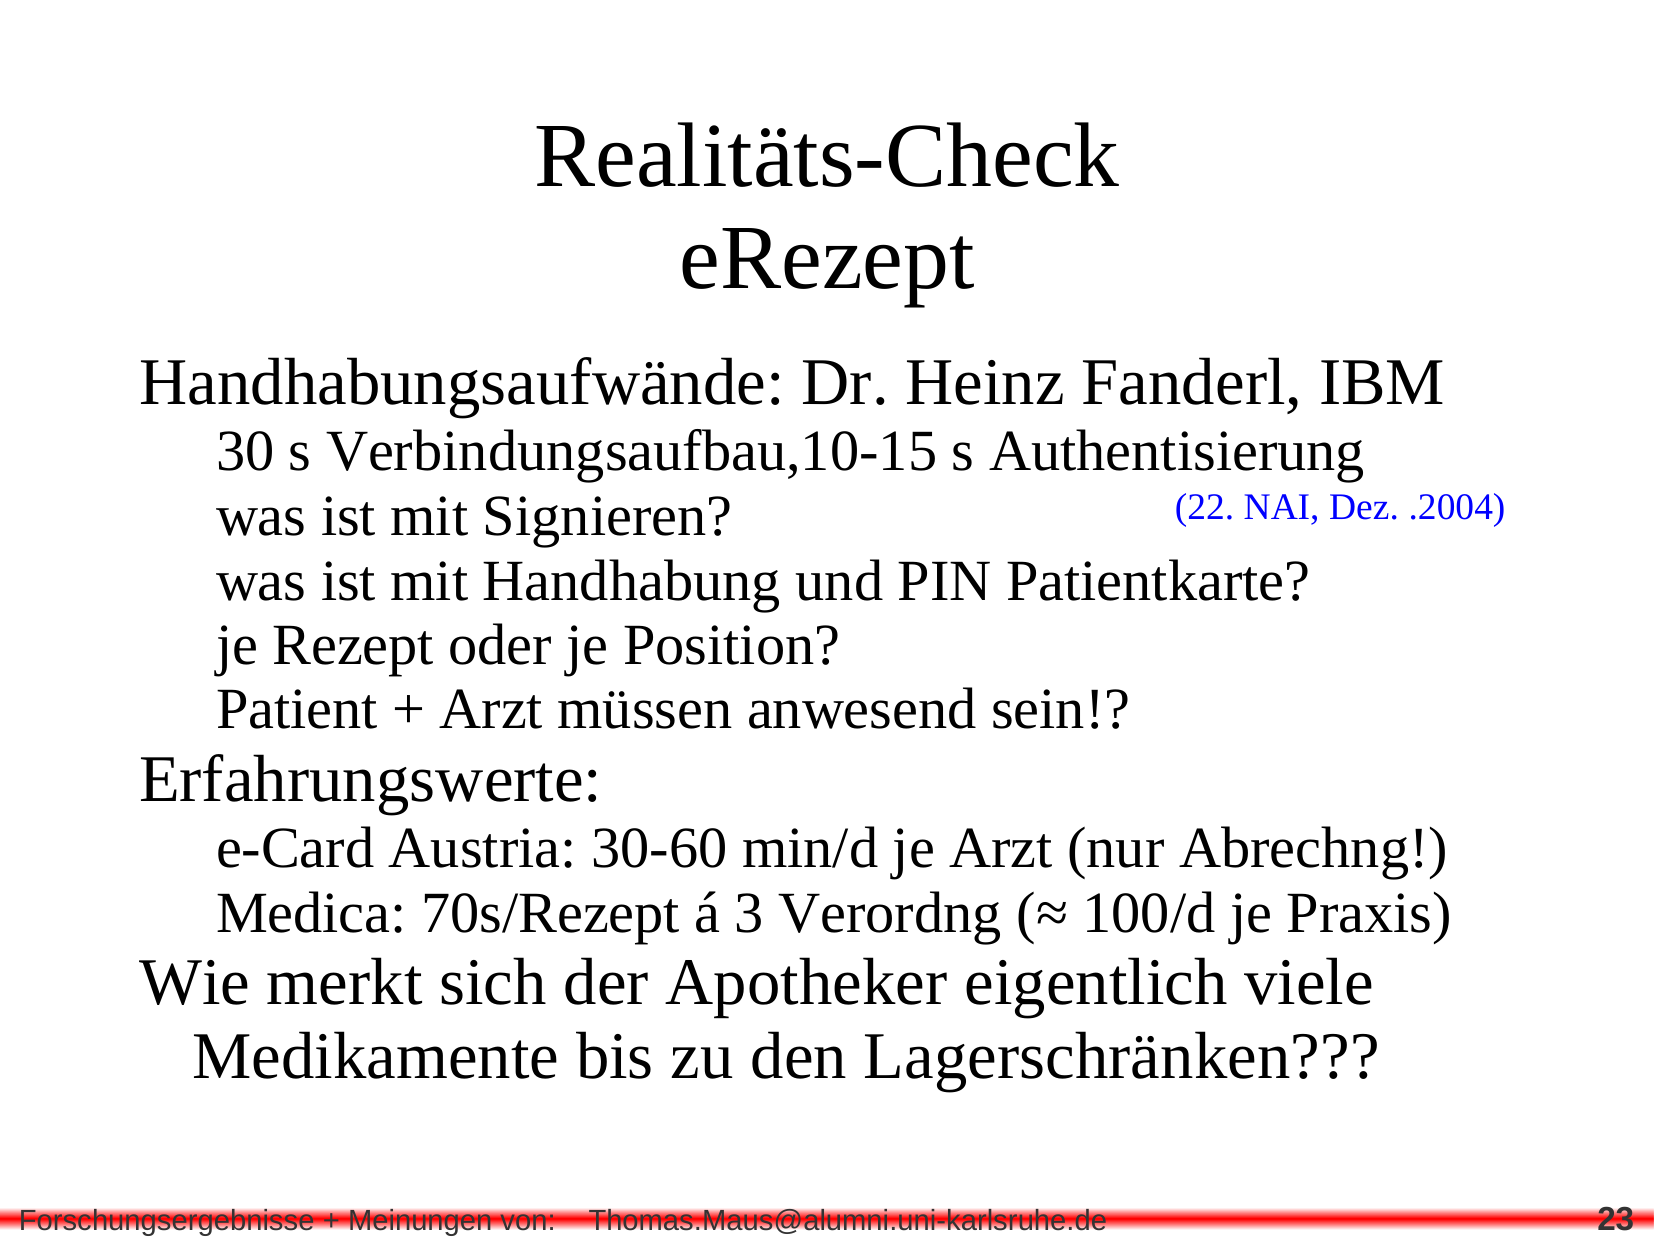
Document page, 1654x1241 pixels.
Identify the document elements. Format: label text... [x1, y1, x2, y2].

title Realitäts-Check eRezept [121, 95, 1534, 318]
text_box (22. NAI, Dez. .2004) [1174, 485, 1506, 532]
list Handhabungsaufwände: Dr. Heinz Fanderl, IBM 30 s Verbindungsaufbau,10-15 s Authentisierung was ist mit Signieren? was ist mit Handhabung und PIN Patientkarte? je Rezept oder je Position? Patient + Arzt müssen anwesend sein!? Erfahrungswerte: e-Card Austria: 30-60 min/d je Arzt (nur Abrechng!) Medica: 70s/Rezept á 3 Verordng (≈ 100/d je Praxis) Wie merkt sich der Apotheker eigentlich viele Medikamente bis zu den Lagerschränken??? [121, 344, 1534, 1162]
